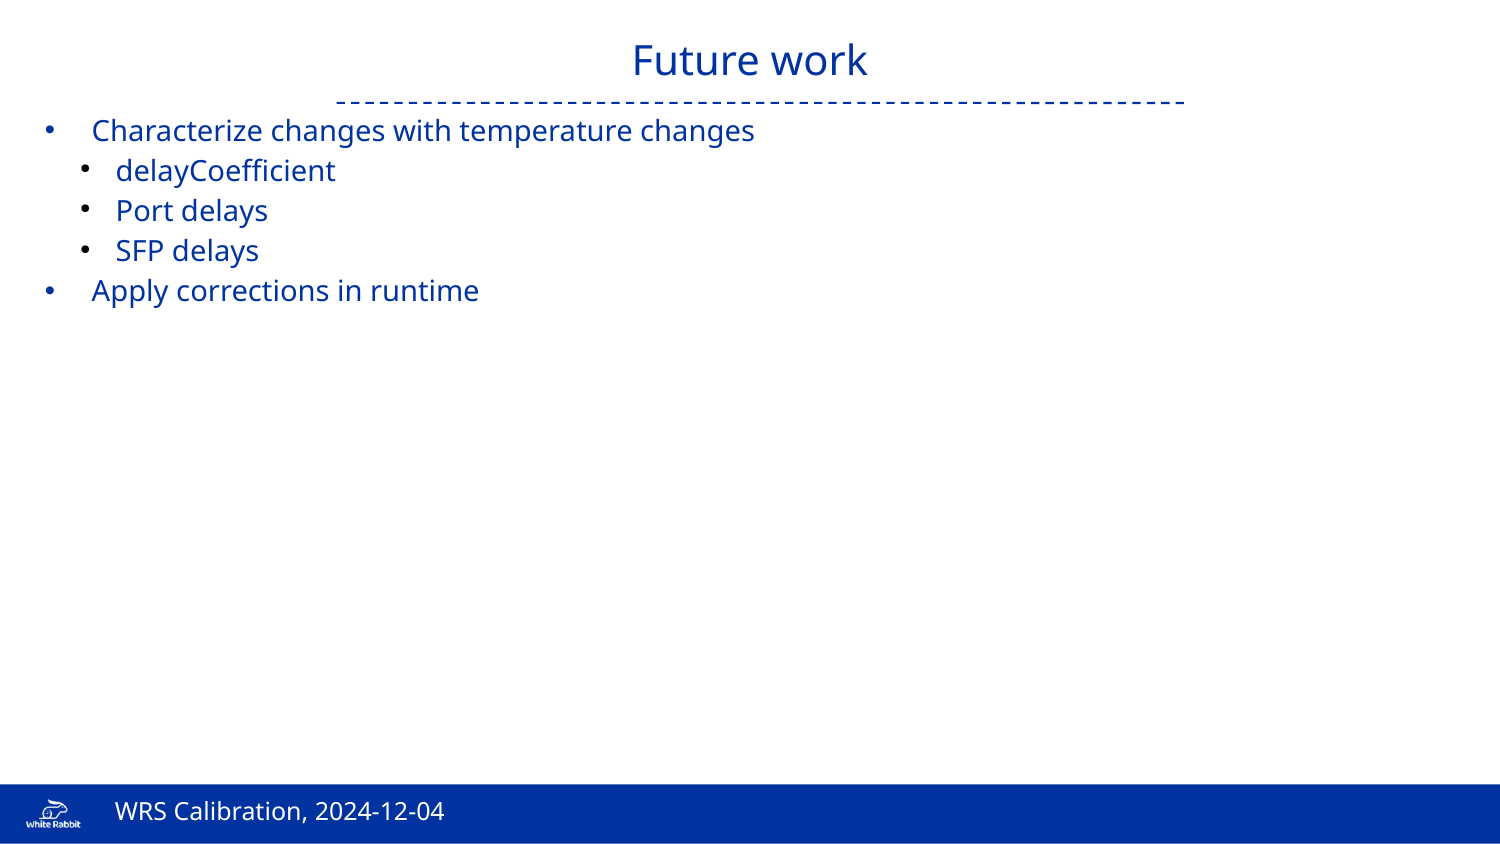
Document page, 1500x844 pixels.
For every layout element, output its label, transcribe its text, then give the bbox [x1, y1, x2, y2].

picture [24, 798, 88, 829]
title Future work [0, 0, 1500, 117]
text_box Characterize changes with temperature changes delayCoefficient Port delays SFP delays Apply corrections in runtime [30, 99, 1477, 316]
